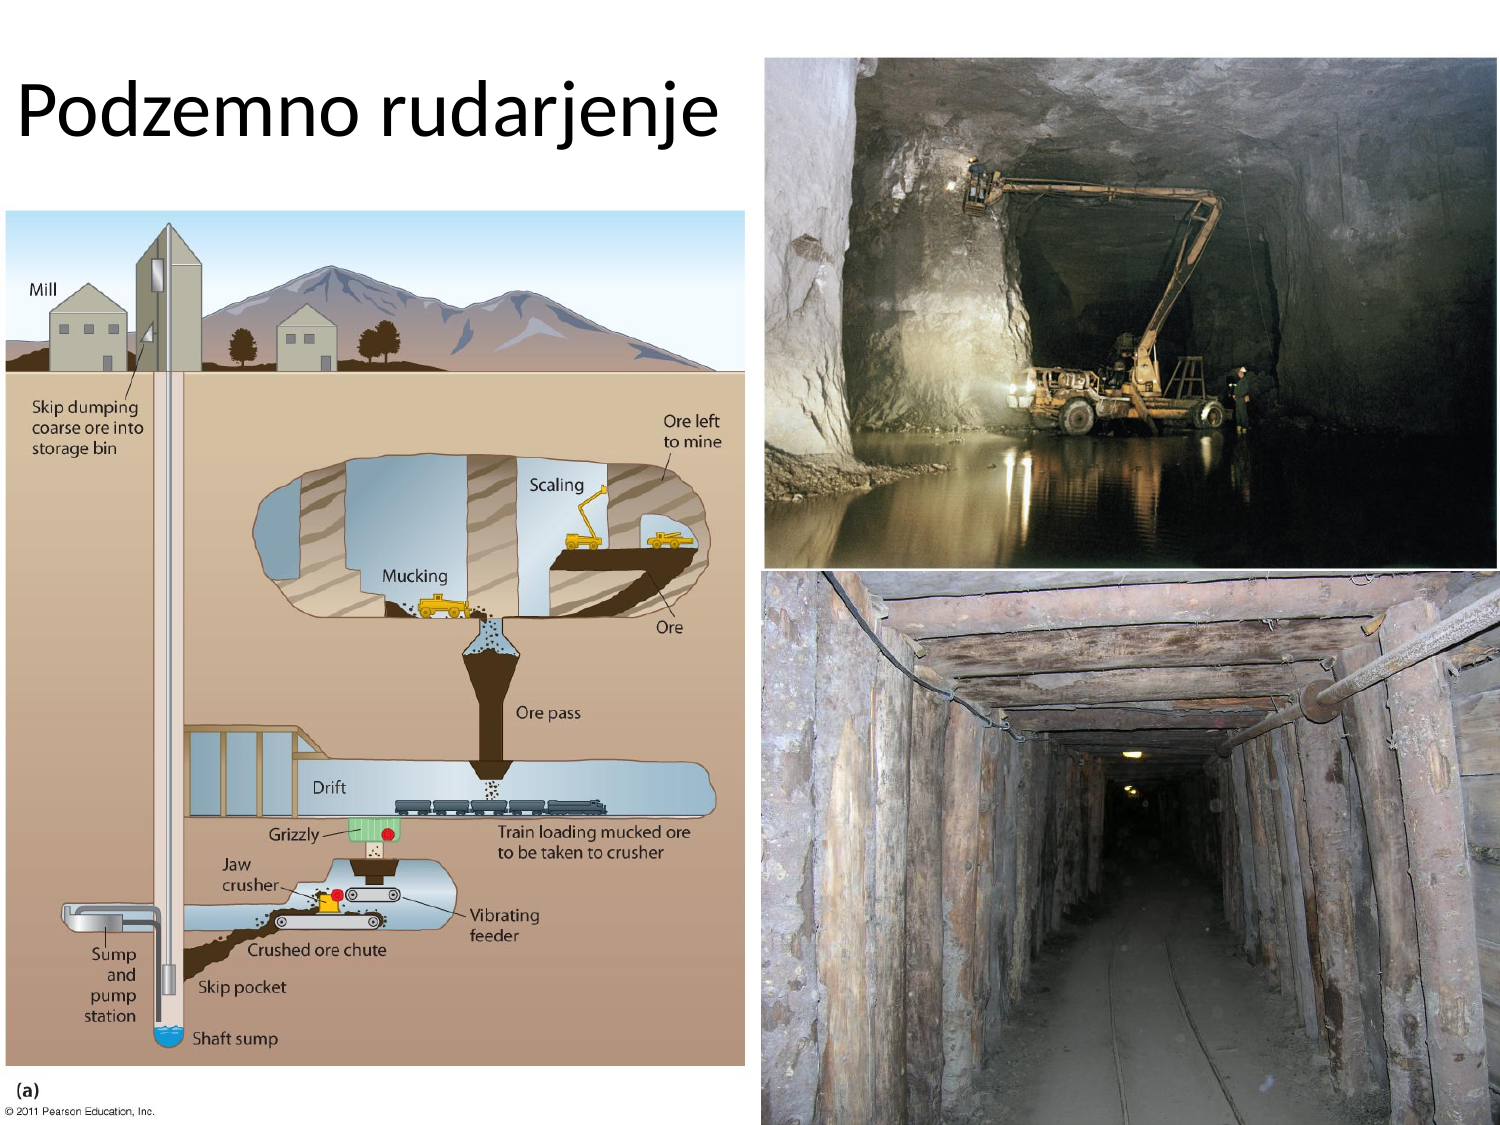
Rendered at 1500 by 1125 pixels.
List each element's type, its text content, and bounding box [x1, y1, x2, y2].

picture [761, 54, 1500, 1125]
picture [0, 205, 750, 1125]
title Podzemno rudarjenje [0, 0, 739, 205]
